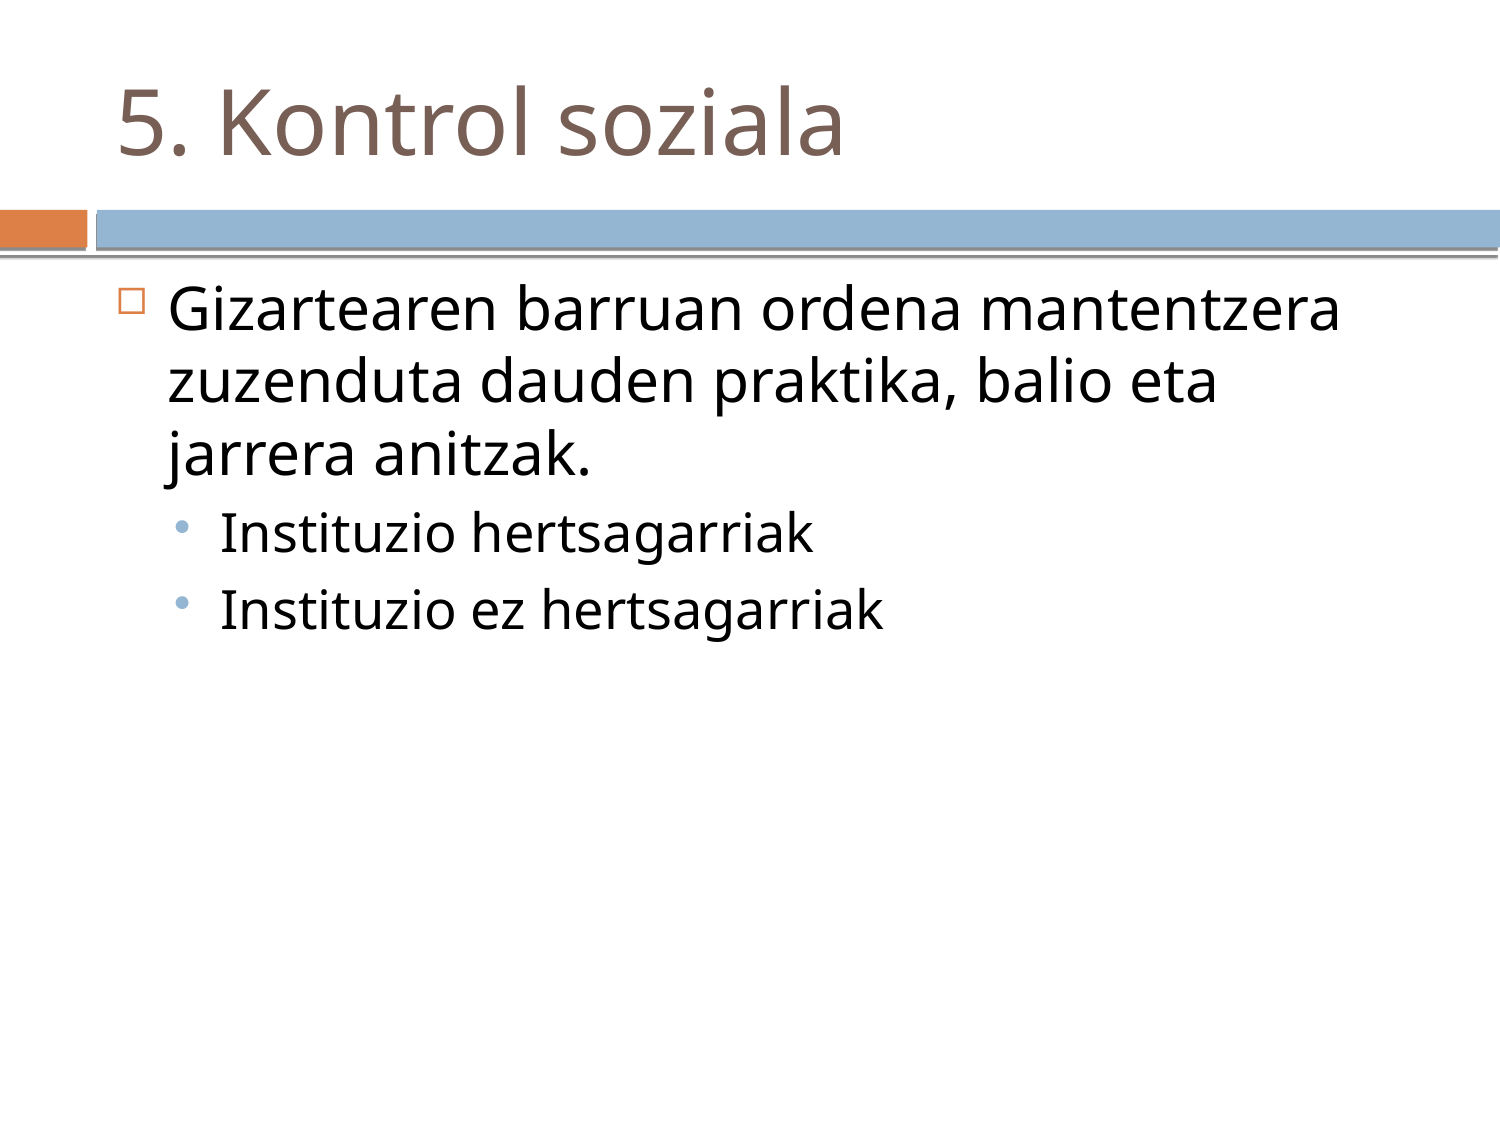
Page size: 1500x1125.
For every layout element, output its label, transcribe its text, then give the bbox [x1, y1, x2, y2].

list Gizartearen barruan ordena mantentzera zuzenduta dauden praktika, balio eta jarrera anitzak. Instituzio hertsagarriak Instituzio ez hertsagarriak [100, 262, 1438, 1000]
title 5. Kontrol soziala [100, 37, 1438, 200]
